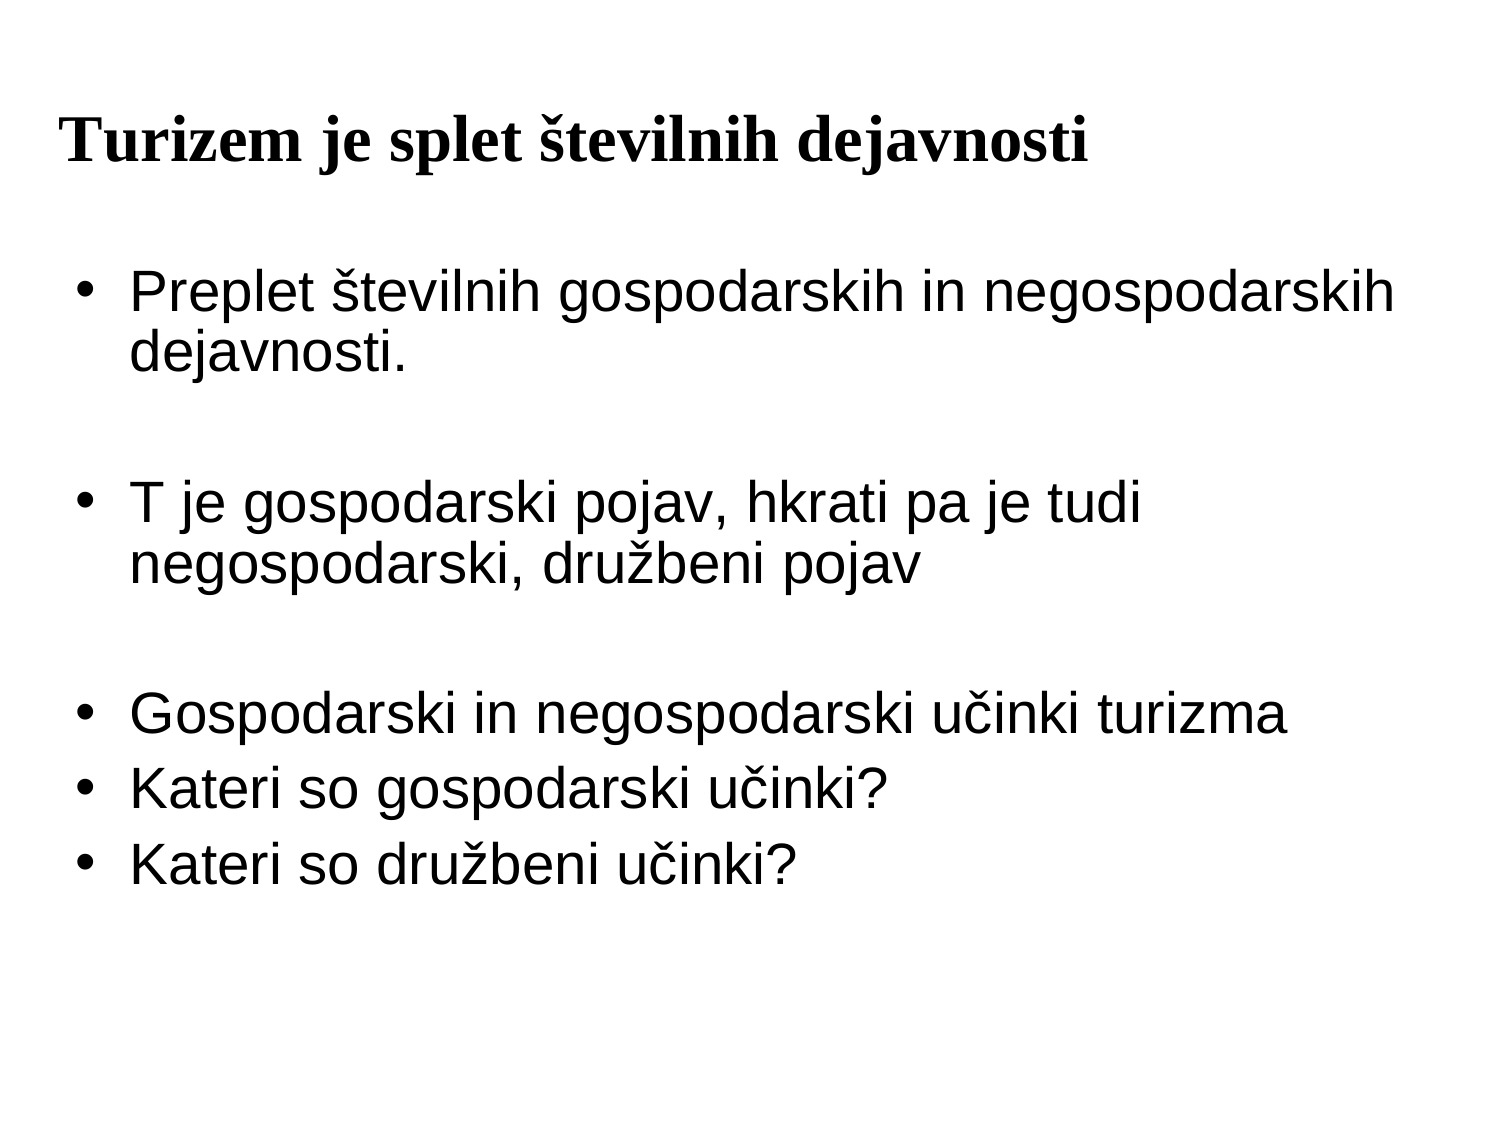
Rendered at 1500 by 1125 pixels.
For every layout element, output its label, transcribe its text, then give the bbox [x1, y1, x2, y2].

list Preplet številnih gospodarskih in negospodarskih dejavnosti. T je gospodarski pojav, hkrati pa je tudi negospodarski, družbeni pojav Gospodarski in negospodarski učinki turizma Kateri so gospodarski učinki? Kateri so družbeni učinki? [75, 262, 1425, 991]
title Turizem je splet številnih dejavnosti [59, 28, 1425, 249]
